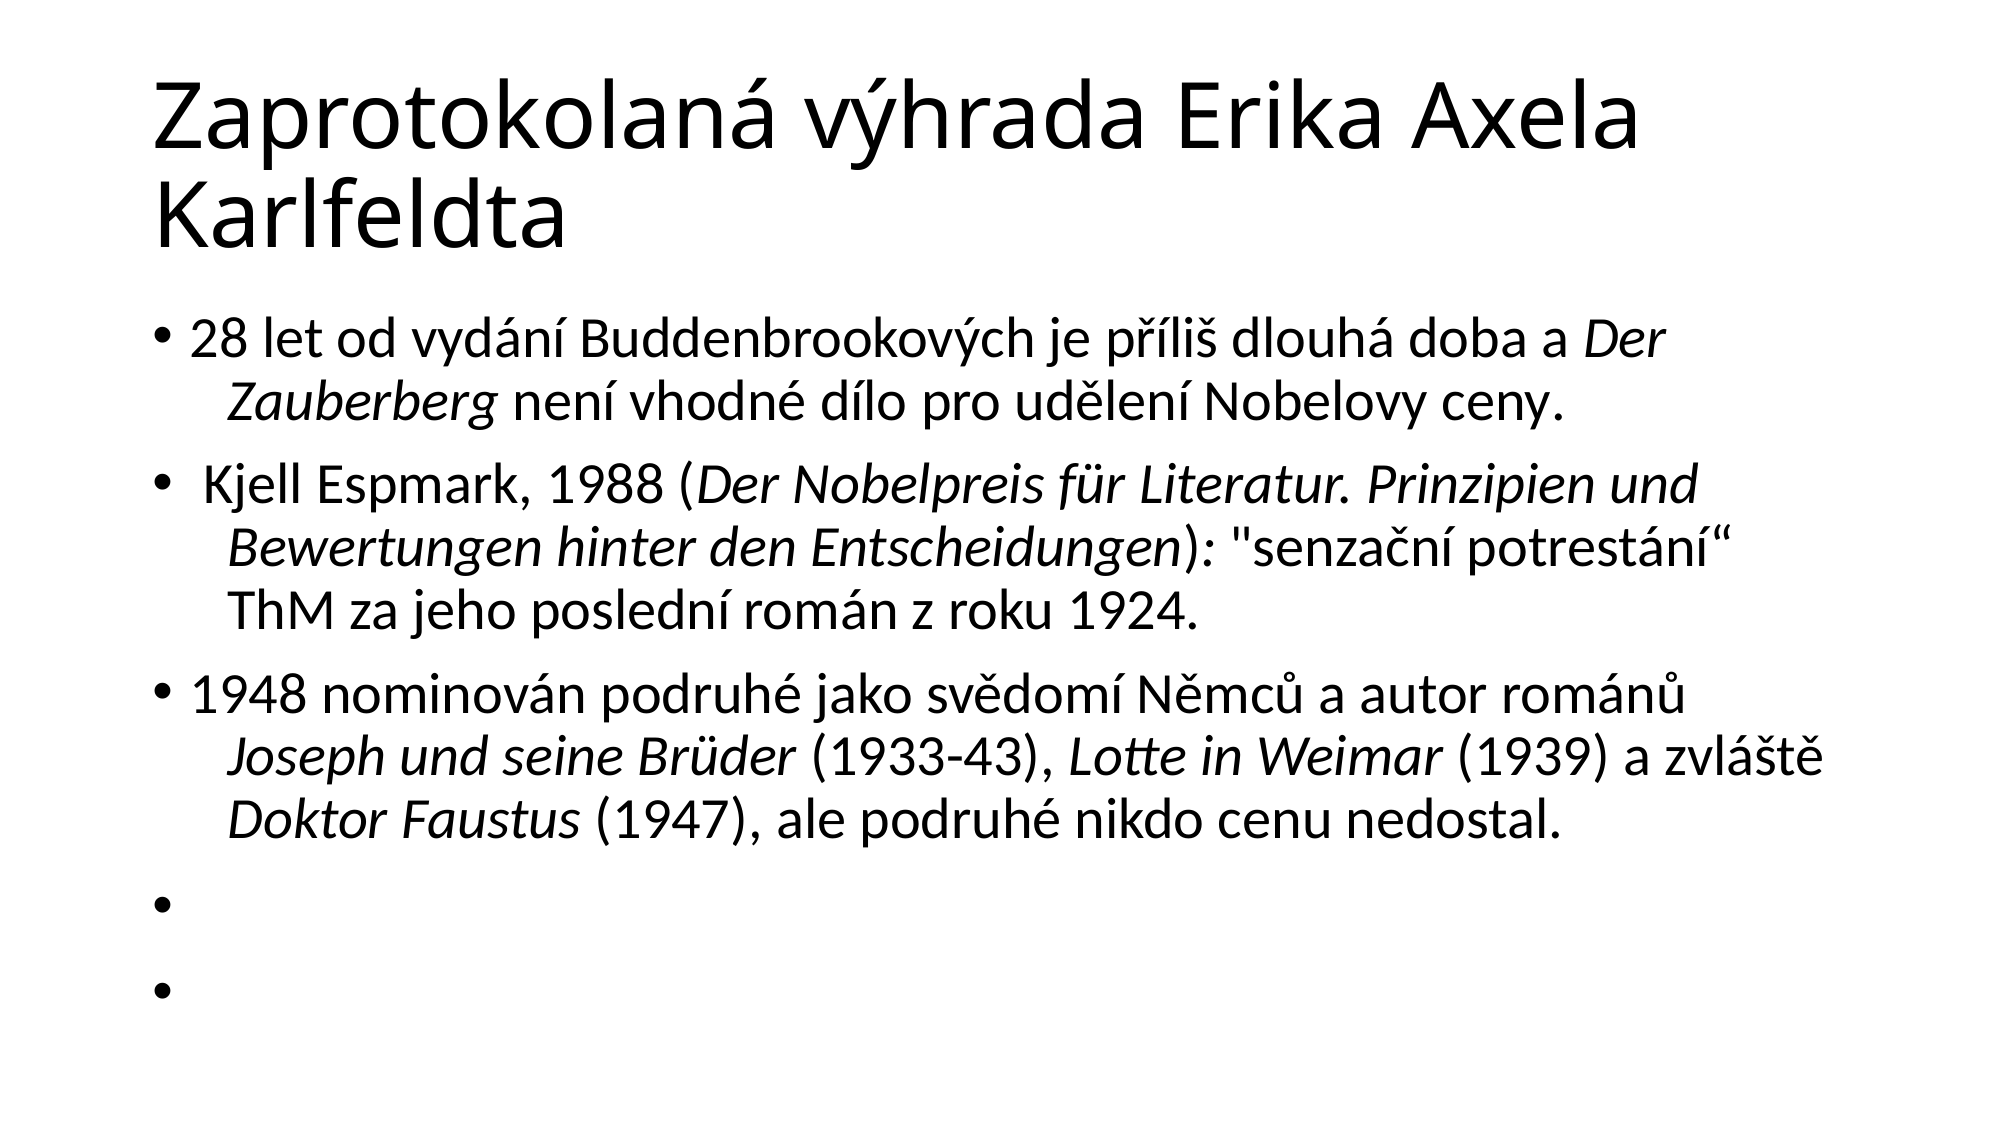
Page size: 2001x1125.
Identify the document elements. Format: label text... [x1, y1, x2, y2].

title Zaprotokolaná výhrada Erika Axela Karlfeldta [137, 59, 1863, 278]
list 28 let od vydání Buddenbrookových je příliš dlouhá doba a Der Zauberberg není vhodné dílo pro udělení Nobelovy ceny. Kjell Espmark, 1988 (Der Nobelpreis für Literatur. Prinzipien und Bewertungen hinter den Entscheidungen): "senzační potrestání“ ThM za jeho poslední román z roku 1924. 1948 nominován podruhé jako svědomí Němců a autor románů Joseph und seine Brüder (1933-43), Lotte in Weimar (1939) a zvláště Doktor Faustus (1947), ale podruhé nikdo cenu nedostal. [137, 299, 1863, 1014]
